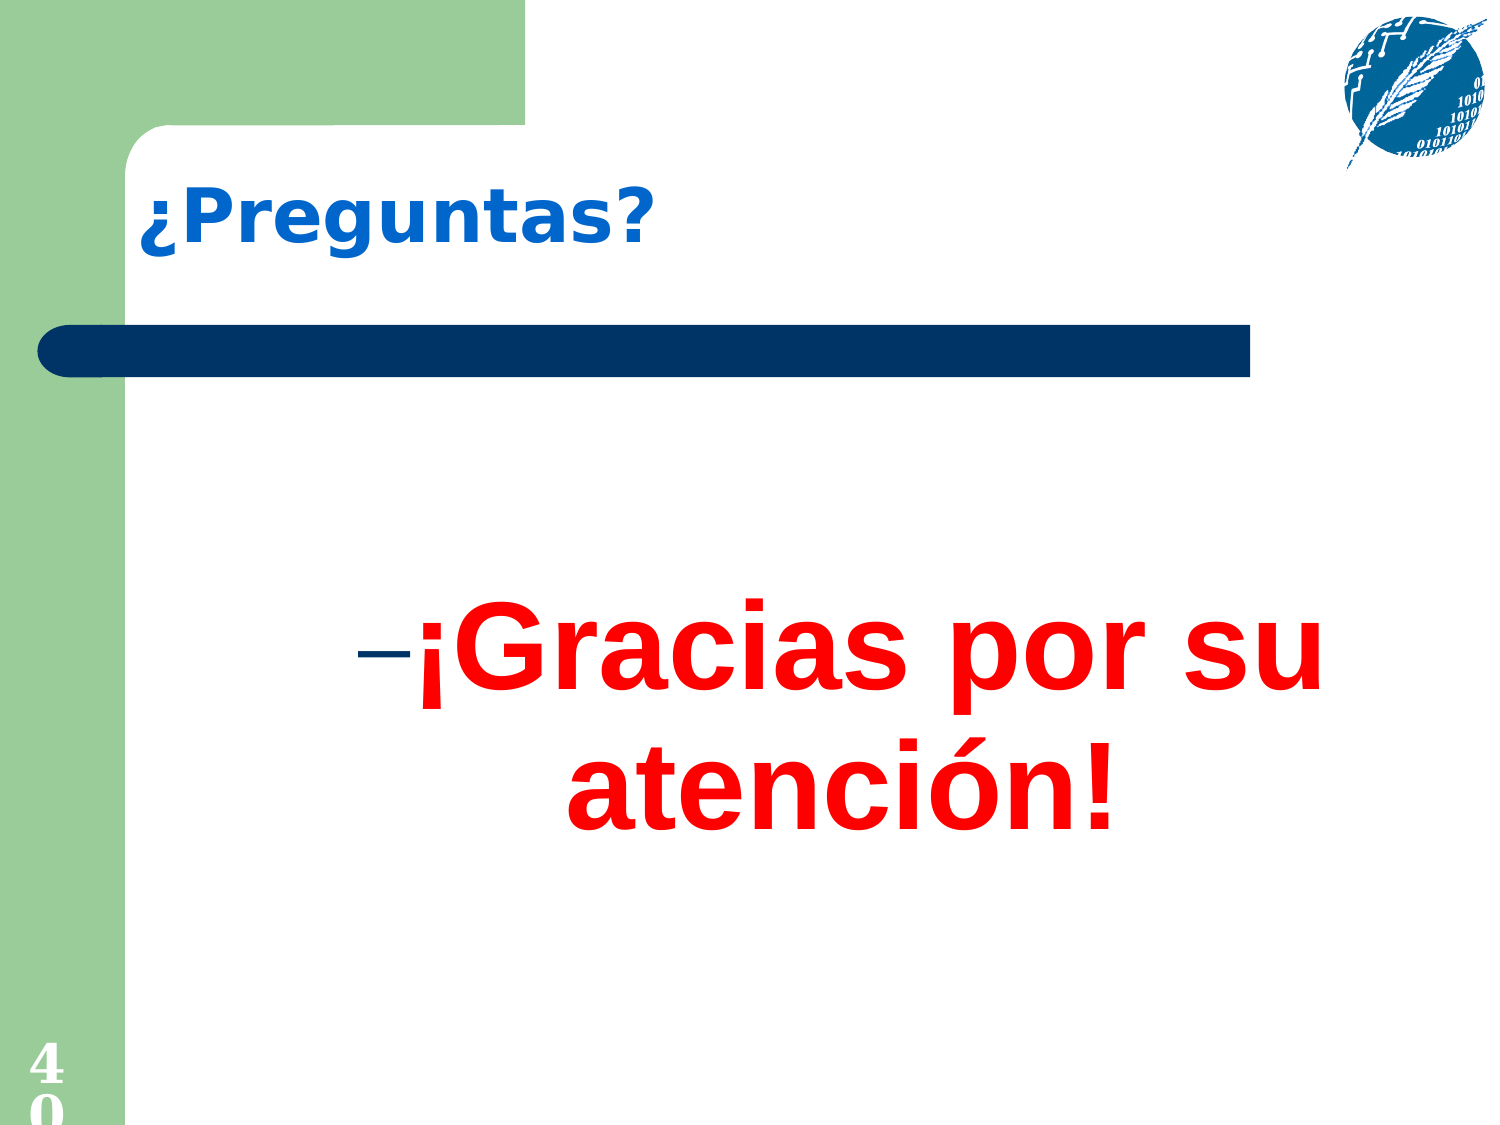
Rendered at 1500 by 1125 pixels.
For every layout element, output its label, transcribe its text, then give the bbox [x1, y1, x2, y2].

subtitle ¡Gracias por su atención! [137, 387, 1400, 1045]
picture [1427, 138, 1431, 148]
title ¿Preguntas? [136, 136, 1414, 301]
picture [1416, 140, 1425, 149]
picture [1433, 139, 1440, 147]
picture [1341, 15, 1487, 172]
picture [1436, 127, 1450, 136]
